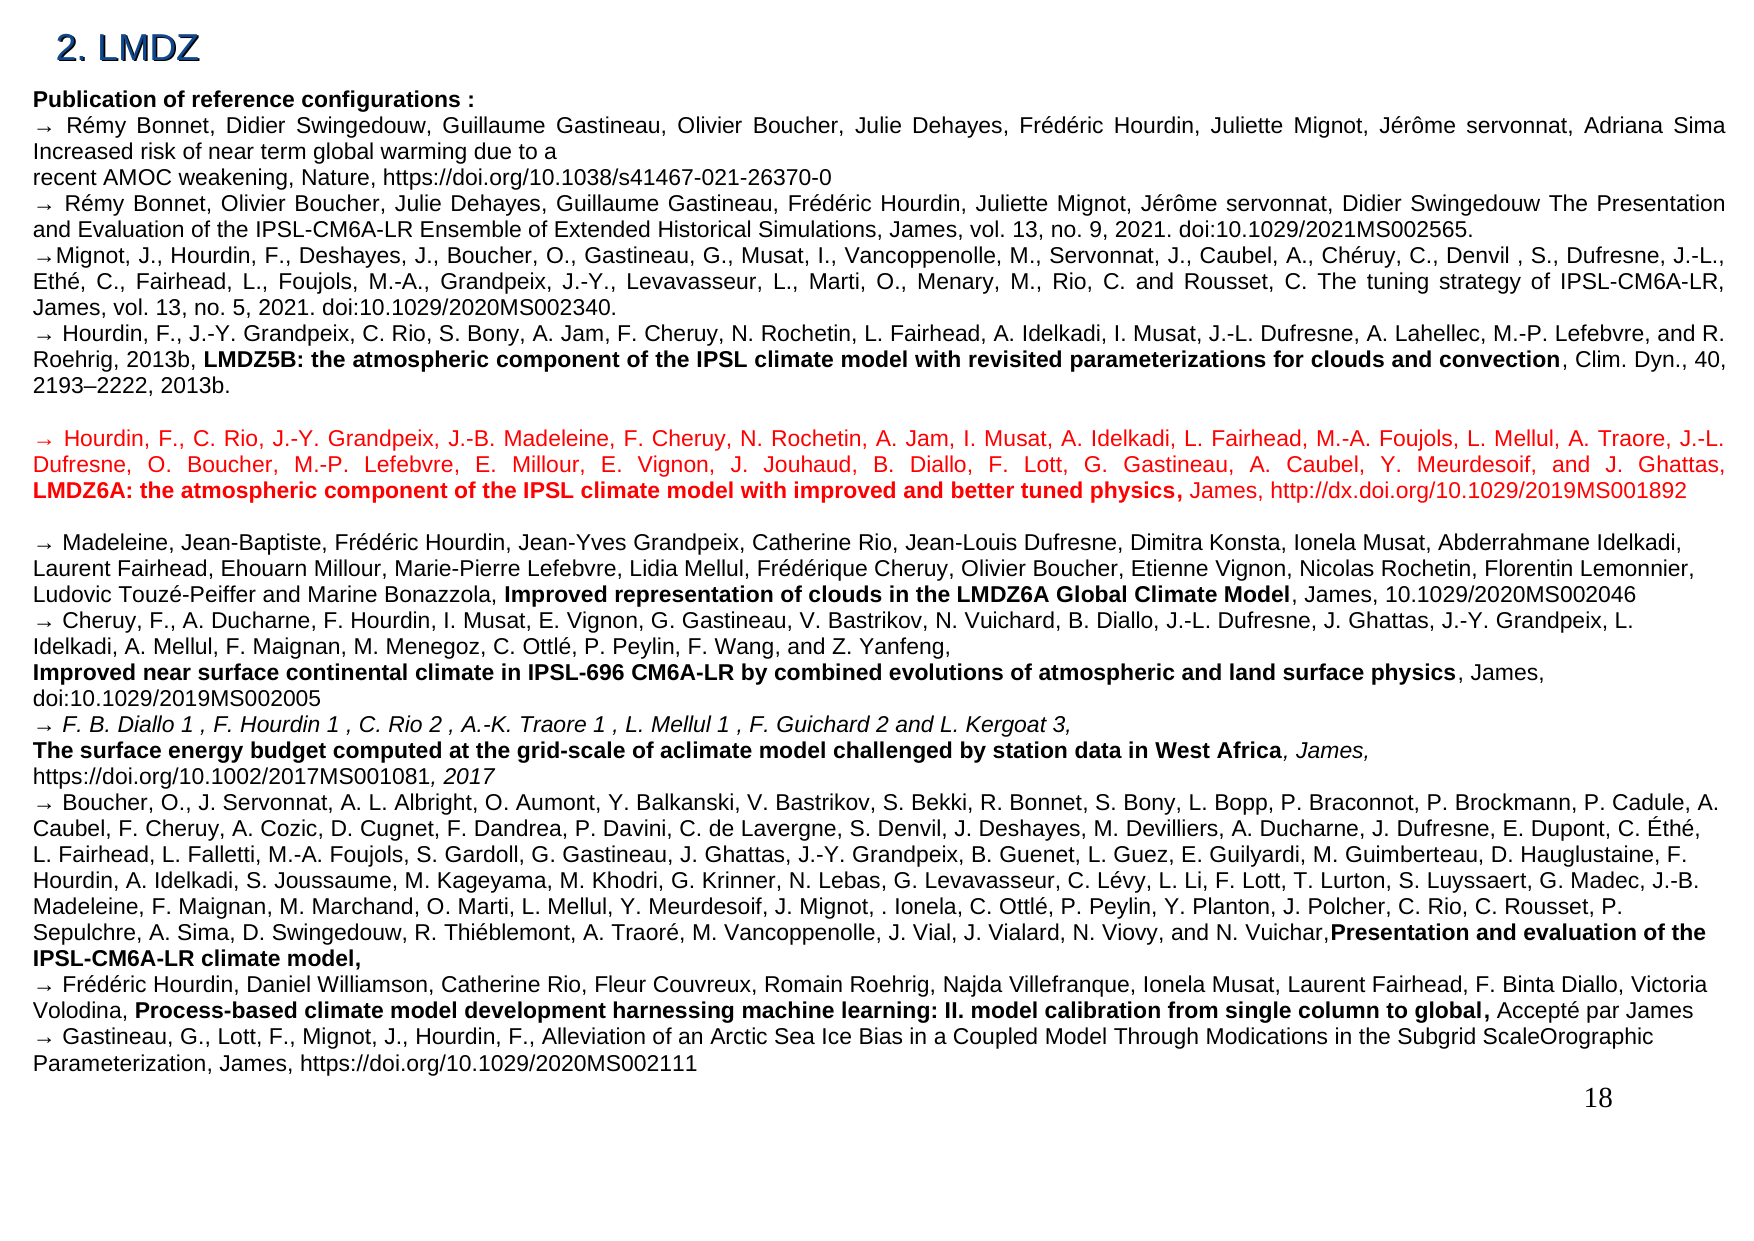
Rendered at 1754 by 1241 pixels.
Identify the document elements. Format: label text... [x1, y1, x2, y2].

text_box Publication of reference configurations : → Rémy Bonnet, Didier Swingedouw, Guillaume Gastineau, Olivier Boucher, Julie Dehayes, Frédéric Hourdin, Juliette Mignot, Jérôme servonnat, Adriana Sima Increased risk of near term global warming due to a recent AMOC weakening, Nature, https://doi.org/10.1038/s41467-021-26370-0 → Rémy Bonnet, Olivier Boucher, Julie Dehayes, Guillaume Gastineau, Frédéric Hourdin, Juliette Mignot, Jérôme servonnat, Didier Swingedouw The Presentation and Evaluation of the IPSL-CM6A-LR Ensemble of Extended Historical Simulations, James, vol. 13, no. 9, 2021. doi:10.1029/2021MS002565. →Mignot, J., Hourdin, F., Deshayes, J., Boucher, O., Gastineau, G., Musat, I., Vancoppenolle, M., Servonnat, J., Caubel, A., Chéruy, C., Denvil , S., Dufresne, J.-L., Ethé, C., Fairhead, L., Foujols, M.-A., Grandpeix, J.-Y., Levavasseur, L., Marti, O., Menary, M., Rio, C. and Rousset, C. The tuning strategy of IPSL-CM6A-LR, James, vol. 13, no. 5, 2021. doi:10.1029/2020MS002340. → Hourdin, F., J.-Y. Grandpeix, C. Rio, S. Bony, A. Jam, F. Cheruy, N. Rochetin, L. Fairhead, A. Idelkadi, I. Musat, J.-L. Dufresne, A. Lahellec, M.-P. Lefebvre, and R. Roehrig, 2013b, LMDZ5B: the atmospheric component of the IPSL climate model with revisited parameterizations for clouds and convection, Clim. Dyn., 40, 2193–2222, 2013b. → Hourdin, F., C. Rio, J.-Y. Grandpeix, J.-B. Madeleine, F. Cheruy, N. Rochetin, A. Jam, I. Musat, A. Idelkadi, L. Fairhead, M.-A. Foujols, L. Mellul, A. Traore, J.-L. Dufresne, O. Boucher, M.-P. Lefebvre, E. Millour, E. Vignon, J. Jouhaud, B. Diallo, F. Lott, G. Gastineau, A. Caubel, Y. Meurdesoif, and J. Ghattas, LMDZ6A: the atmospheric component of the IPSL climate model with improved and better tuned physics, James, http://dx.doi.org/10.1029/2019MS001892 → Madeleine, Jean-Baptiste, Frédéric Hourdin, Jean-Yves Grandpeix, Catherine Rio, Jean-Louis Dufresne, Dimitra Konsta, Ionela Musat, Abderrahmane Idelkadi, Laurent Fairhead, Ehouarn Millour, Marie-Pierre Lefebvre, Lidia Mellul, Frédérique Cheruy, Olivier Boucher, Etienne Vignon, Nicolas Rochetin, Florentin Lemonnier, Ludovic Touzé-Peiffer and Marine Bonazzola, Improved representation of clouds in the LMDZ6A Global Climate Model, James, 10.1029/2020MS002046 → Cheruy, F., A. Ducharne, F. Hourdin, I. Musat, E. Vignon, G. Gastineau, V. Bastrikov, N. Vuichard, B. Diallo, J.-L. Dufresne, J. Ghattas, J.-Y. Grandpeix, L. Idelkadi, A. Mellul, F. Maignan, M. Menegoz, C. Ottlé, P. Peylin, F. Wang, and Z. Yanfeng, Improved near surface continental climate in IPSL-696 CM6A-LR by combined evolutions of atmospheric and land surface physics, James, doi:10.1029/2019MS002005 → F. B. Diallo 1 , F. Hourdin 1 , C. Rio 2 , A.-K. Traore 1 , L. Mellul 1 , F. Guichard 2 and L. Kergoat 3, The surface energy budget computed at the grid-scale of aclimate model challenged by station data in West Africa, James, https://doi.org/10.1002/2017MS001081, 2017 → Boucher, O., J. Servonnat, A. L. Albright, O. Aumont, Y. Balkanski, V. Bastrikov, S. Bekki, R. Bonnet, S. Bony, L. Bopp, P. Braconnot, P. Brockmann, P. Cadule, A. Caubel, F. Cheruy, A. Cozic, D. Cugnet, F. Dandrea, P. Davini, C. de Lavergne, S. Denvil, J. Deshayes, M. Devilliers, A. Ducharne, J. Dufresne, E. Dupont, C. Éthé, L. Fairhead, L. Falletti, M.-A. Foujols, S. Gardoll, G. Gastineau, J. Ghattas, J.-Y. Grandpeix, B. Guenet, L. Guez, E. Guilyardi, M. Guimberteau, D. Hauglustaine, F. Hourdin, A. Idelkadi, S. Joussaume, M. Kageyama, M. Khodri, G. Krinner, N. Lebas, G. Levavasseur, C. Lévy, L. Li, F. Lott, T. Lurton, S. Luyssaert, G. Madec, J.-B. Madeleine, F. Maignan, M. Marchand, O. Marti, L. Mellul, Y. Meurdesoif, J. Mignot, . Ionela, C. Ottlé, P. Peylin, Y. Planton, J. Polcher, C. Rio, C. Rousset, P. Sepulchre, A. Sima, D. Swingedouw, R. Thiéblemont, A. Traoré, M. Vancoppenolle, J. Vial, J. Vialard, N. Viovy, and N. Vuichar,Presentation and evaluation of the IPSL-CM6A-LR climate model, → Frédéric Hourdin, Daniel Williamson, Catherine Rio, Fleur Couvreux, Romain Roehrig, Najda Villefranque, Ionela Musat, Laurent Fairhead, F. Binta Diallo, Victoria Volodina, Process-based climate model development harnessing machine learning: II. model calibration from single column to global, Accepté par James → Gastineau, G., Lott, F., Mignot, J., Hourdin, F., Alleviation of an Arctic Sea Ice Bias in a Coupled Model Through Modications in the Subgrid ScaleOrographic Parameterization, James, https://doi.org/10.1029/2020MS002111 [18, 0, 1742, 1241]
text_box 2. LMDZ [40, 15, 276, 76]
